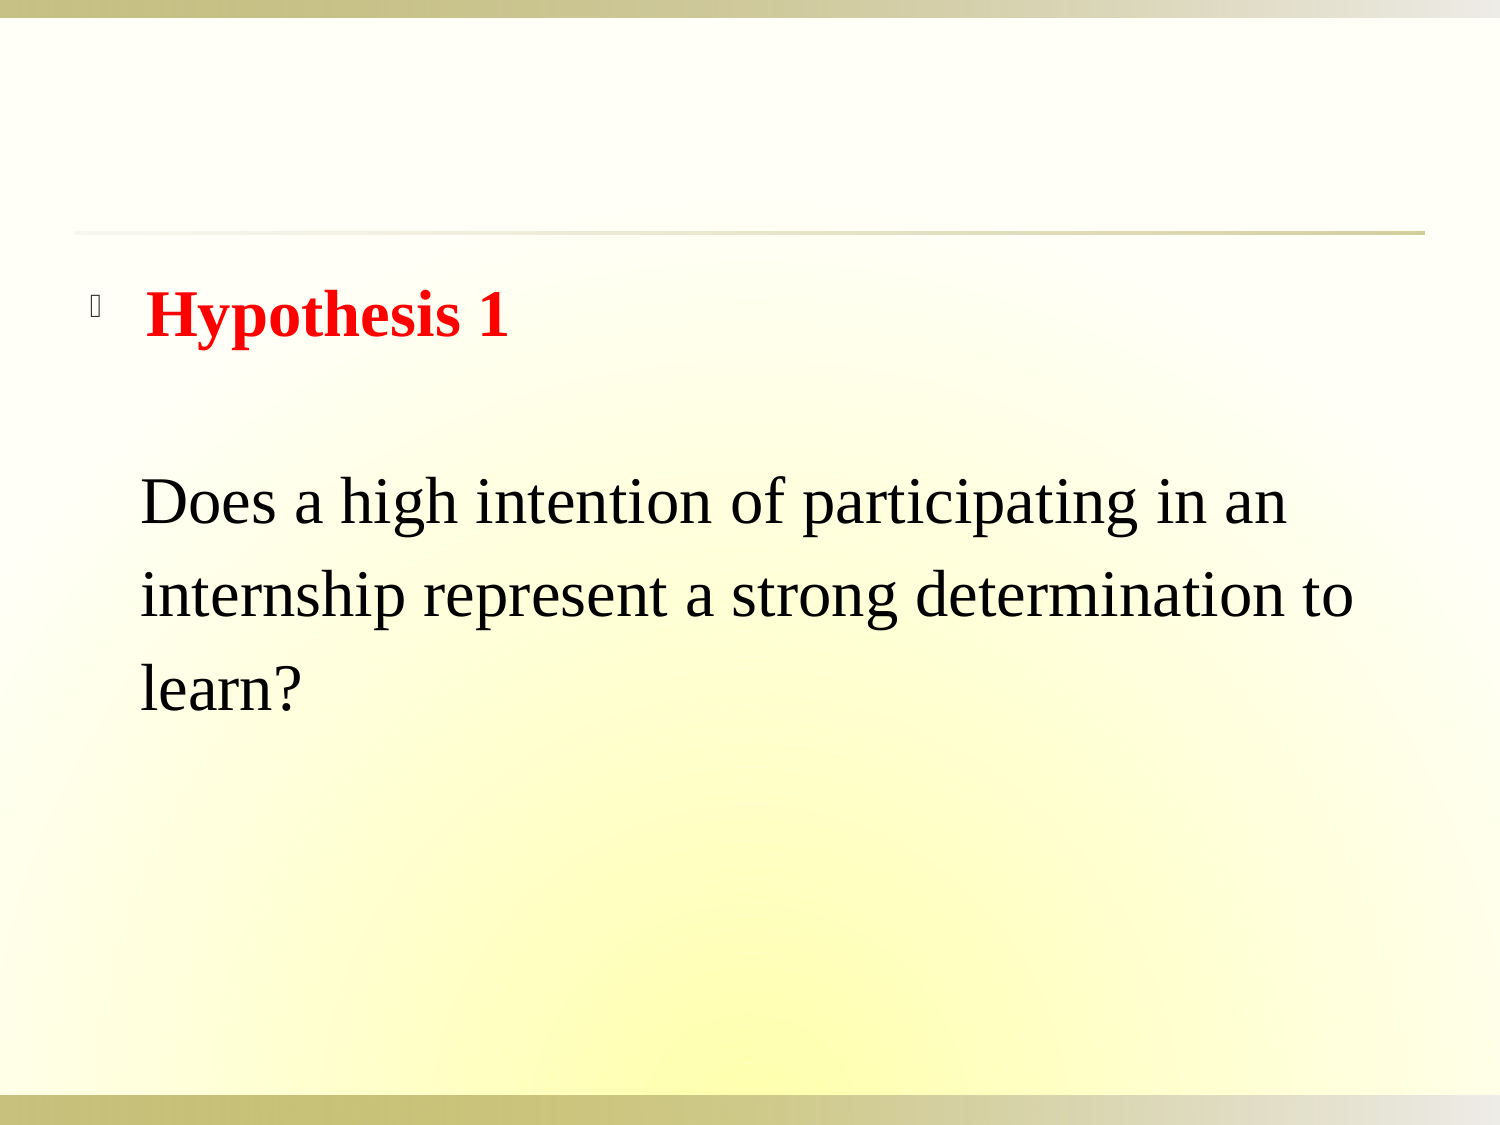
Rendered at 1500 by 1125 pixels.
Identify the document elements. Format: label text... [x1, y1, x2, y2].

list Hypothesis 1 Does a high intention of participating in an internship represent a strong determination to learn? [75, 262, 1425, 1032]
